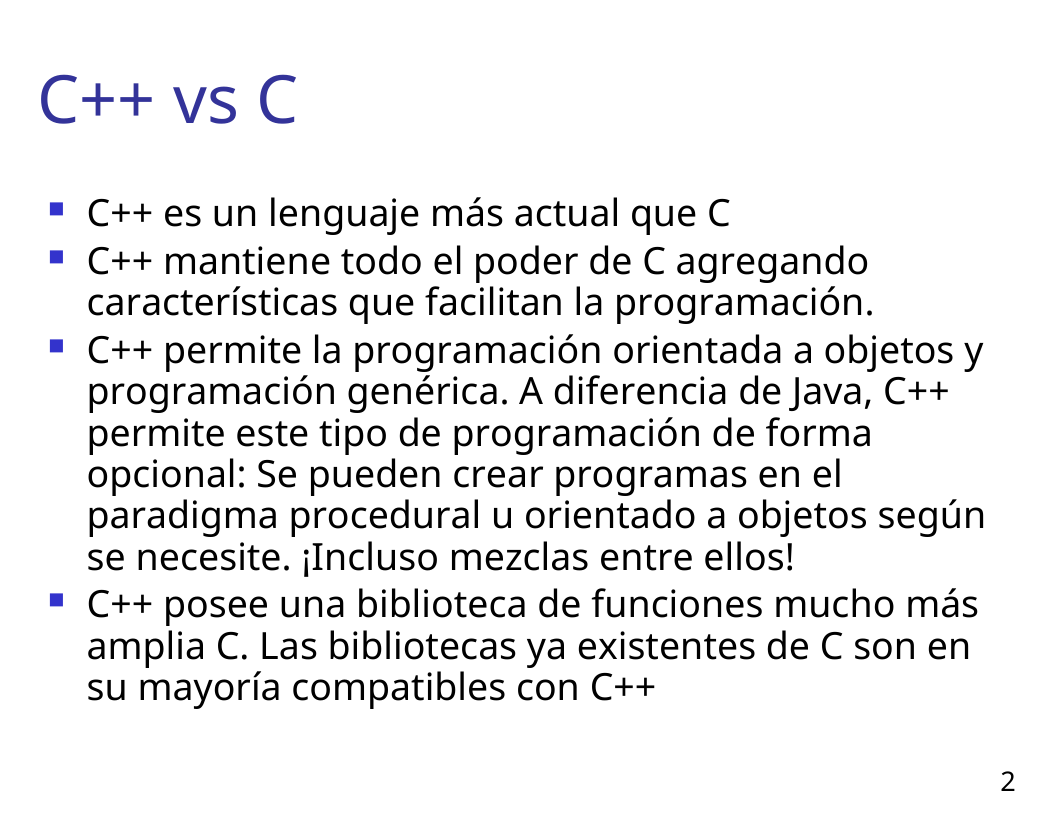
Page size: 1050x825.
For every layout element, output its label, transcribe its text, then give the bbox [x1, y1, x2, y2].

list C++ es un lenguaje más actual que C C++ mantiene todo el poder de C agregando características que facilitan la programación. C++ permite la programación orientada a objetos y programación genérica. A diferencia de Java, C++ permite este tipo de programación de forma opcional: Se pueden crear programas en el paradigma procedural u orientado a objetos según se necesite. ¡Incluso mezclas entre ellos! C++ posee una biblioteca de funciones mucho más amplia C. Las bibliotecas ya existentes de C son en su mayoría compatibles con C++ [37, 150, 1023, 739]
title C++ vs C [37, 37, 1026, 147]
